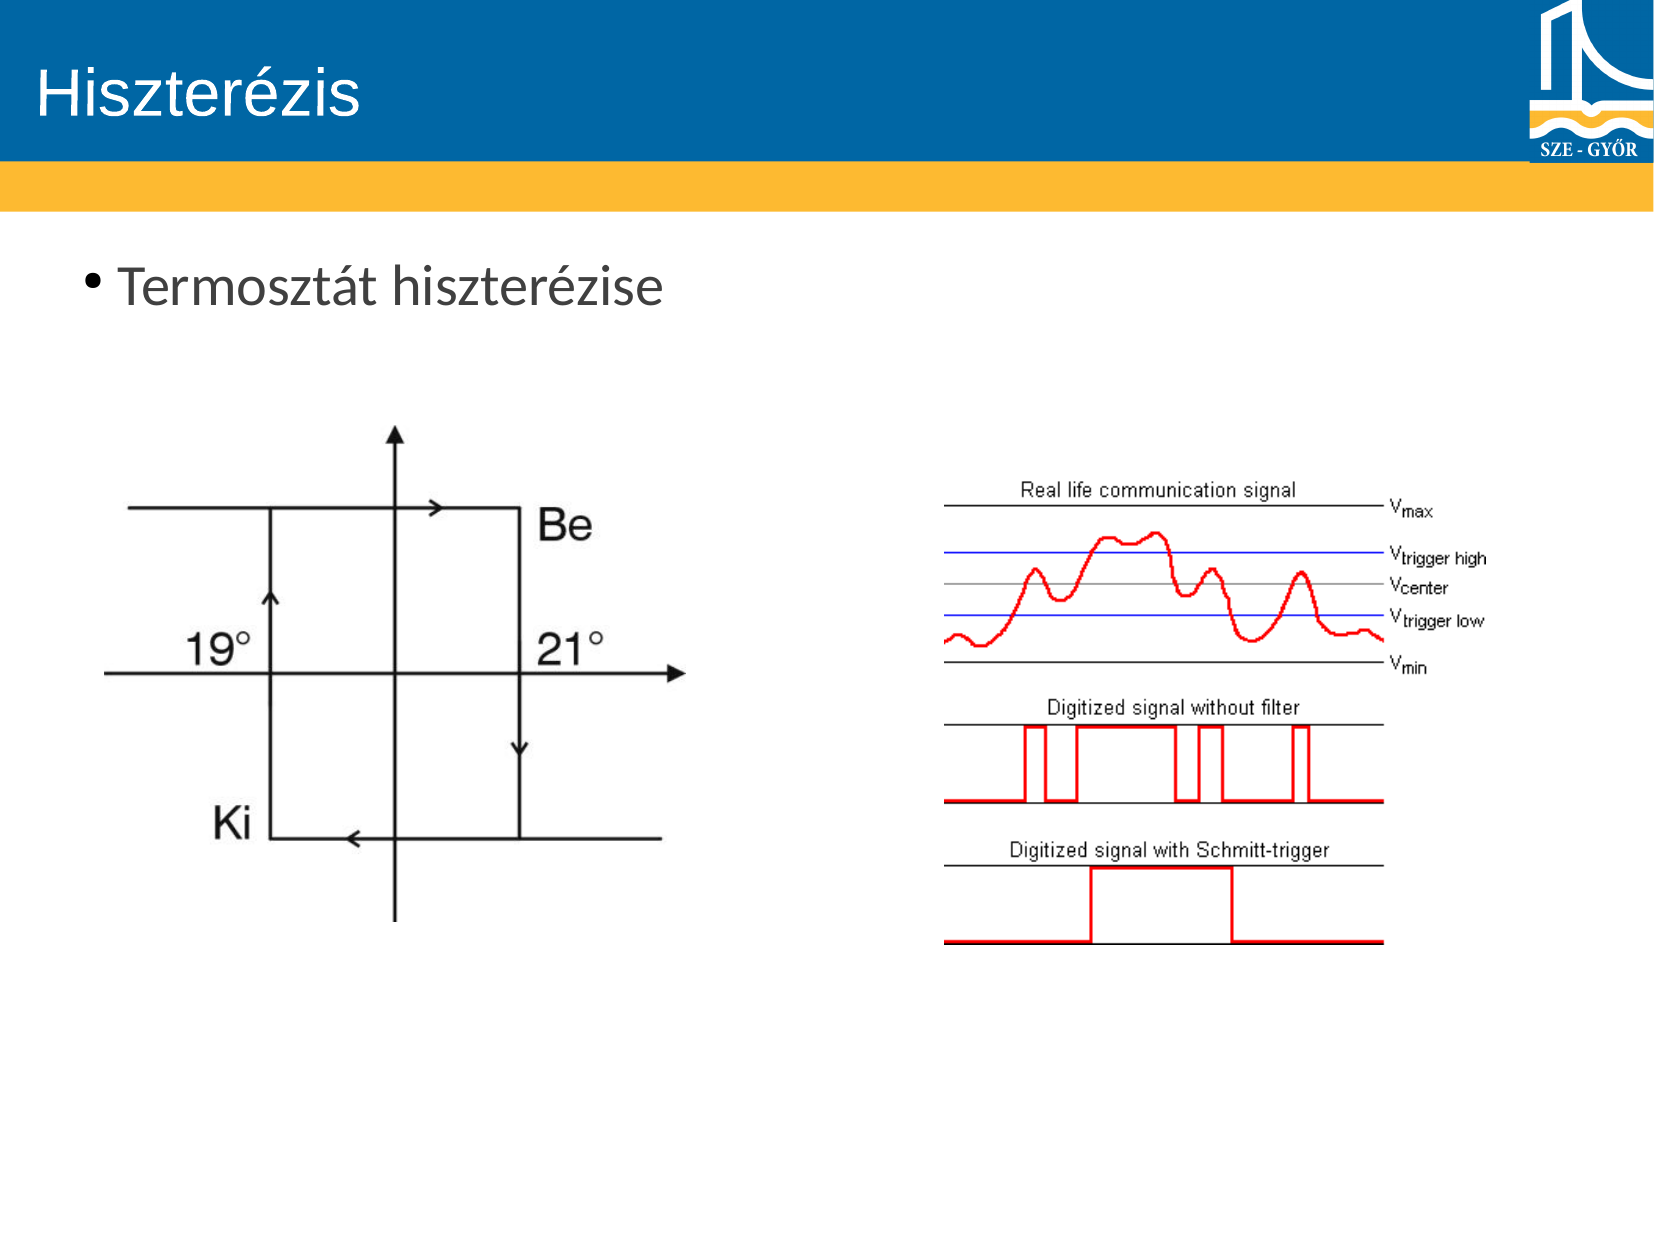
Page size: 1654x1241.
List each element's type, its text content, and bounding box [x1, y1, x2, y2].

picture [104, 425, 686, 922]
picture [1529, 0, 1654, 163]
picture [944, 477, 1486, 945]
text_box Hiszterézis [34, 48, 1524, 144]
text_box Termosztát hiszterézise [82, 247, 1571, 1198]
